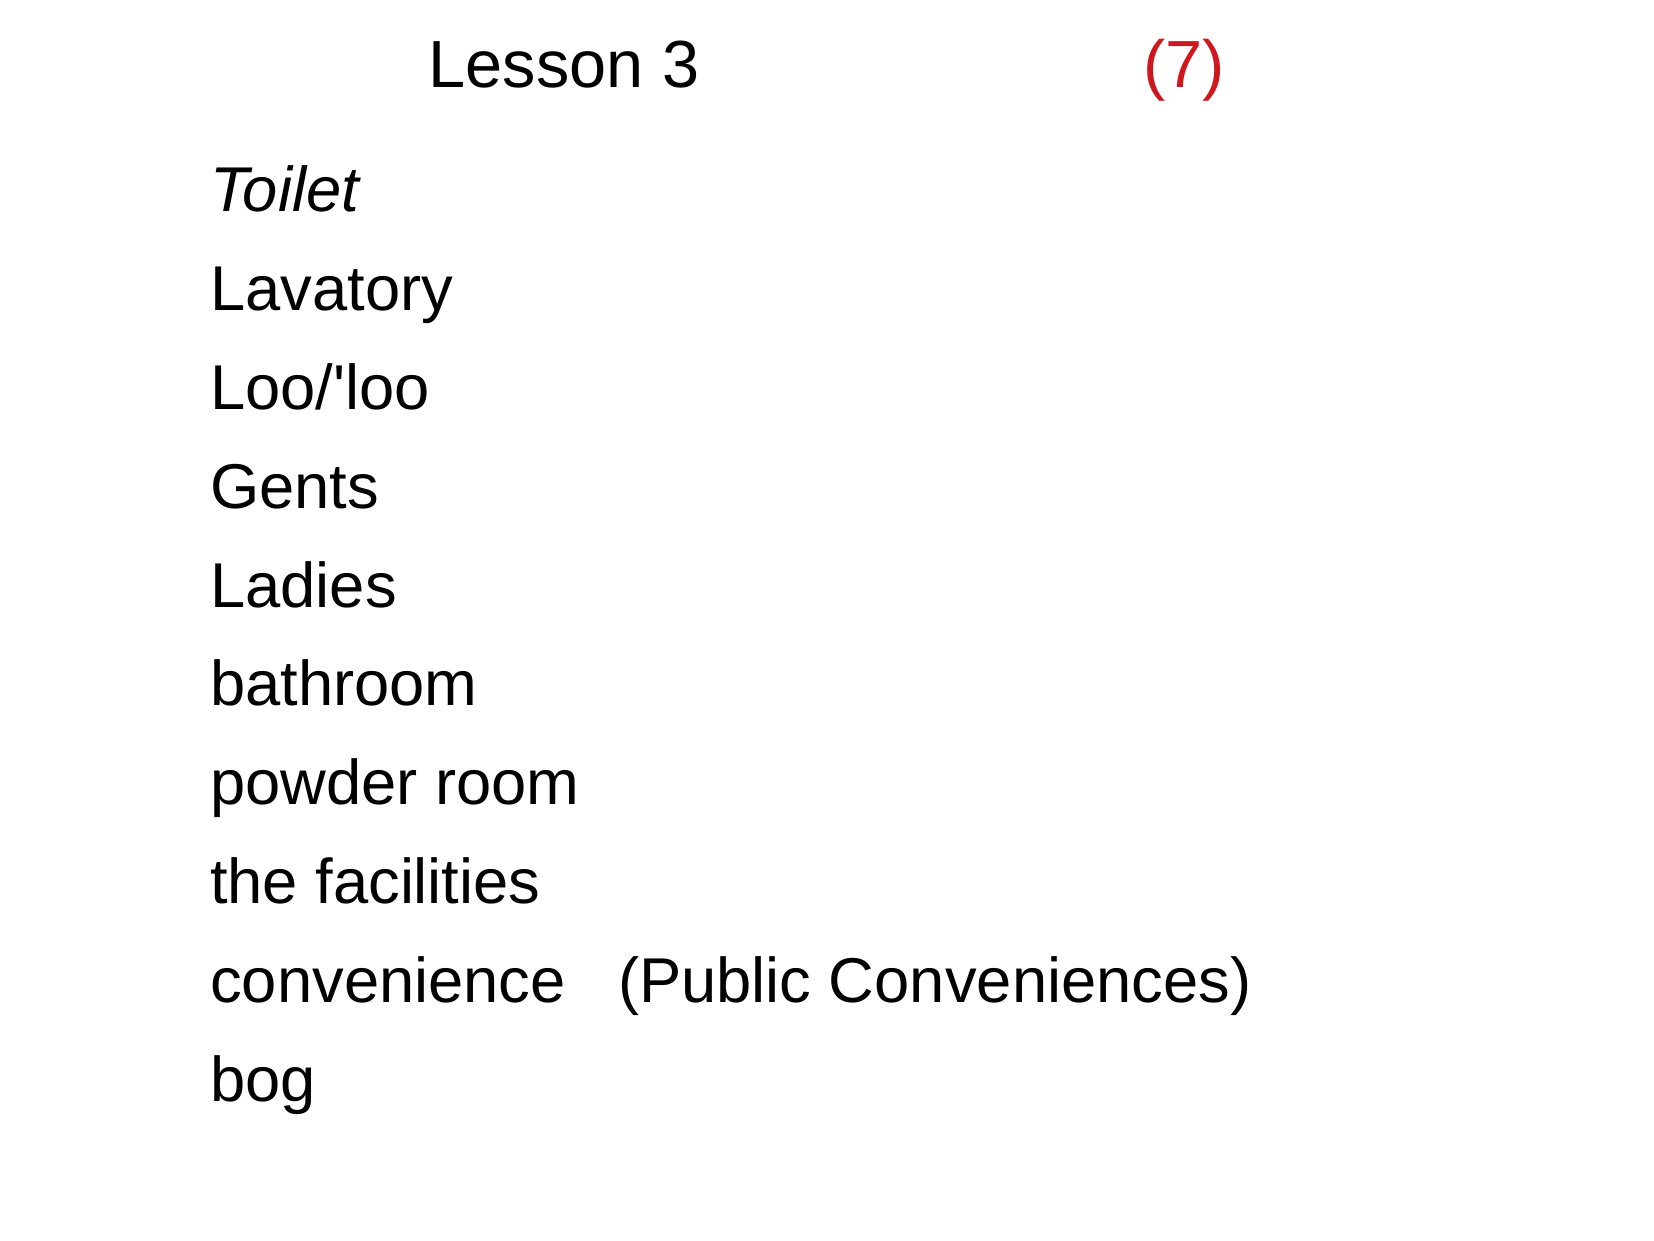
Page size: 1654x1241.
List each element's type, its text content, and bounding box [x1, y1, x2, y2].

list Toilet Lavatory Loo/'loo Gents Ladies bathroom powder room the facilities convenience (Public Conveniences) bog [142, 154, 1571, 1123]
title Lesson 3 (7) [82, 26, 1571, 104]
